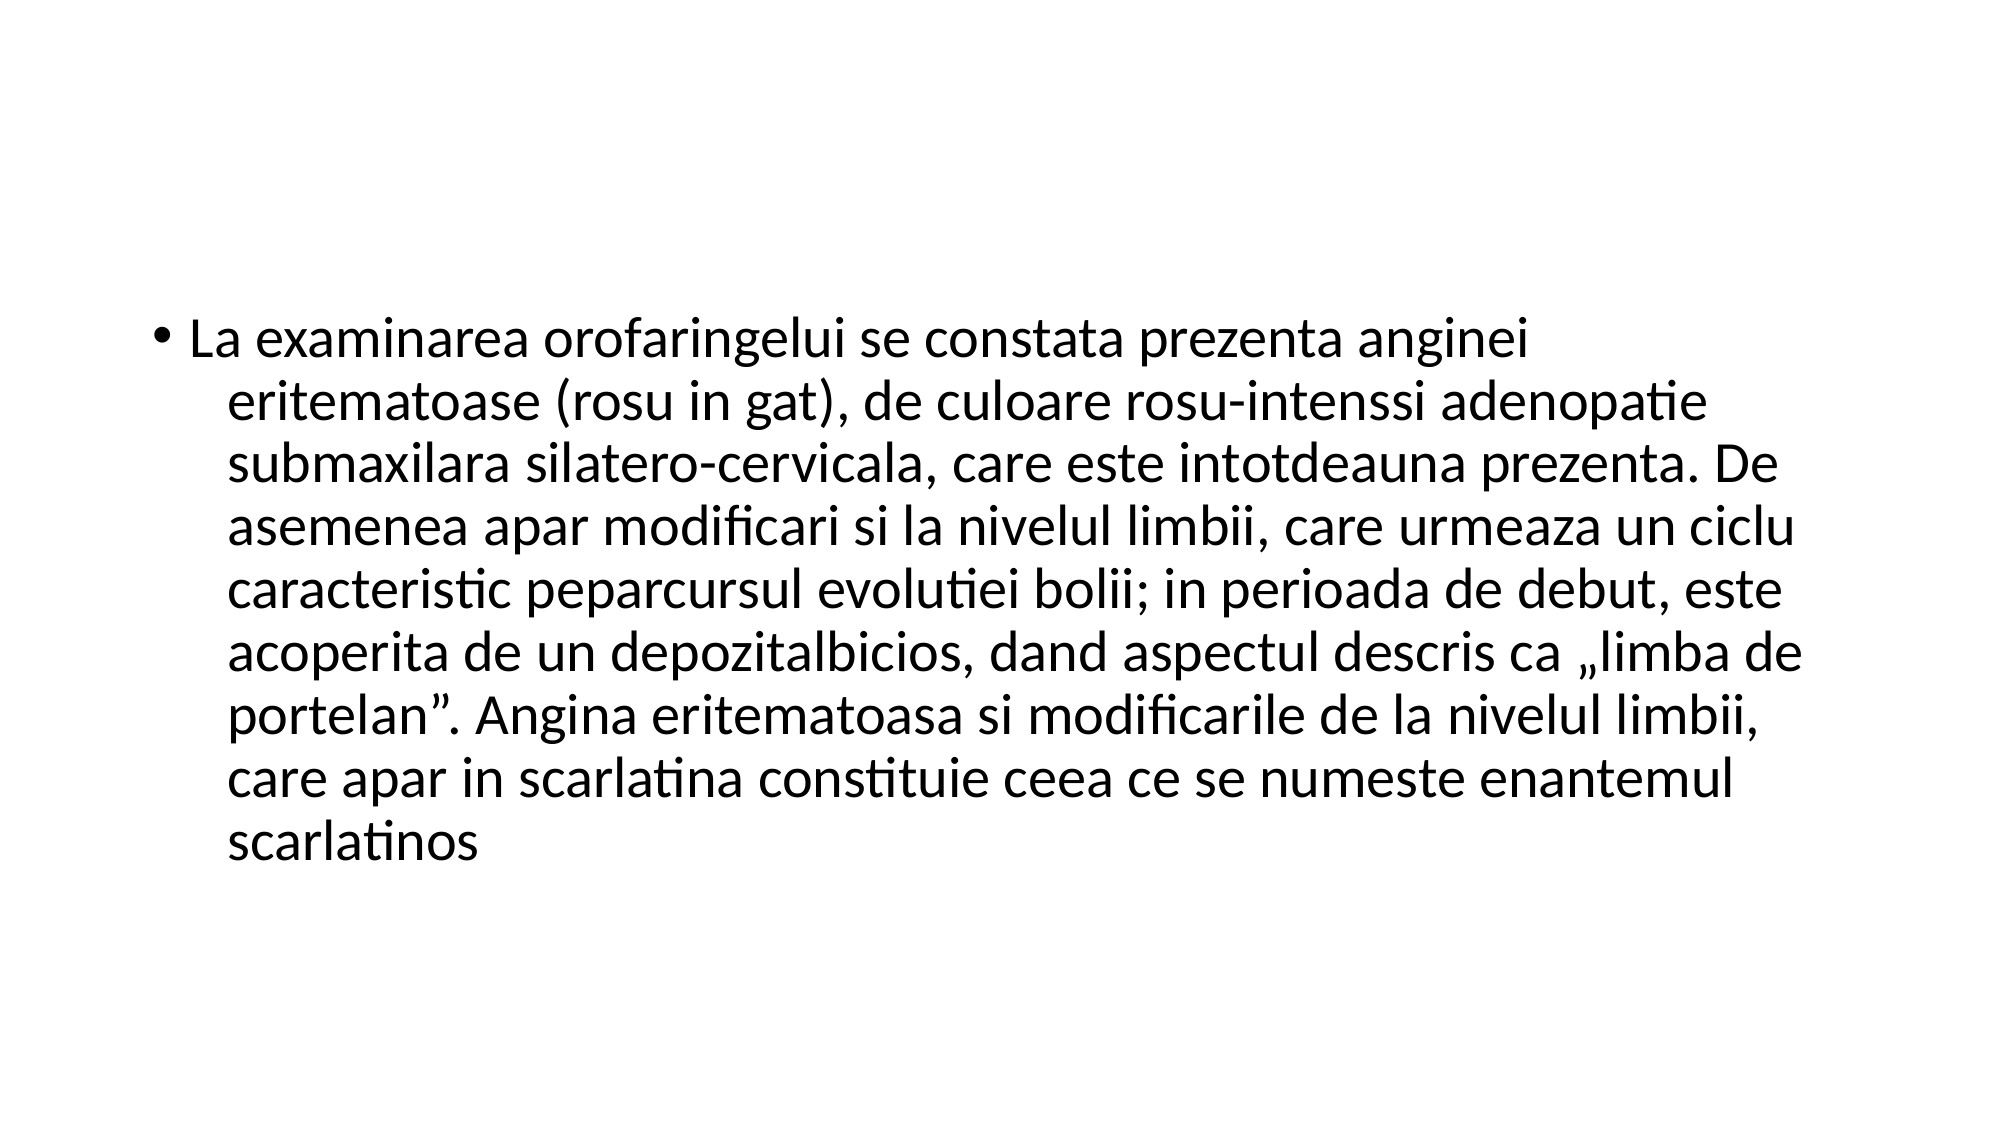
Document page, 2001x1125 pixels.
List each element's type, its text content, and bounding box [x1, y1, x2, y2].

list La examinarea orofaringelui se constata prezenta anginei eritematoase (rosu in gat), de culoare rosu-intenssi adenopatie submaxilara silatero-cervicala, care este intotdeauna prezenta. De asemenea apar modificari si la nivelul limbii, care urmeaza un ciclu caracteristic peparcursul evolutiei bolii; in perioada de debut, este acoperita de un depozitalbicios, dand aspectul descris ca „limba de portelan”. Angina eritematoasa si modificarile de la nivelul limbii, care apar in scarlatina constituie ceea ce se numeste enantemul scarlatinos [137, 299, 1863, 1014]
